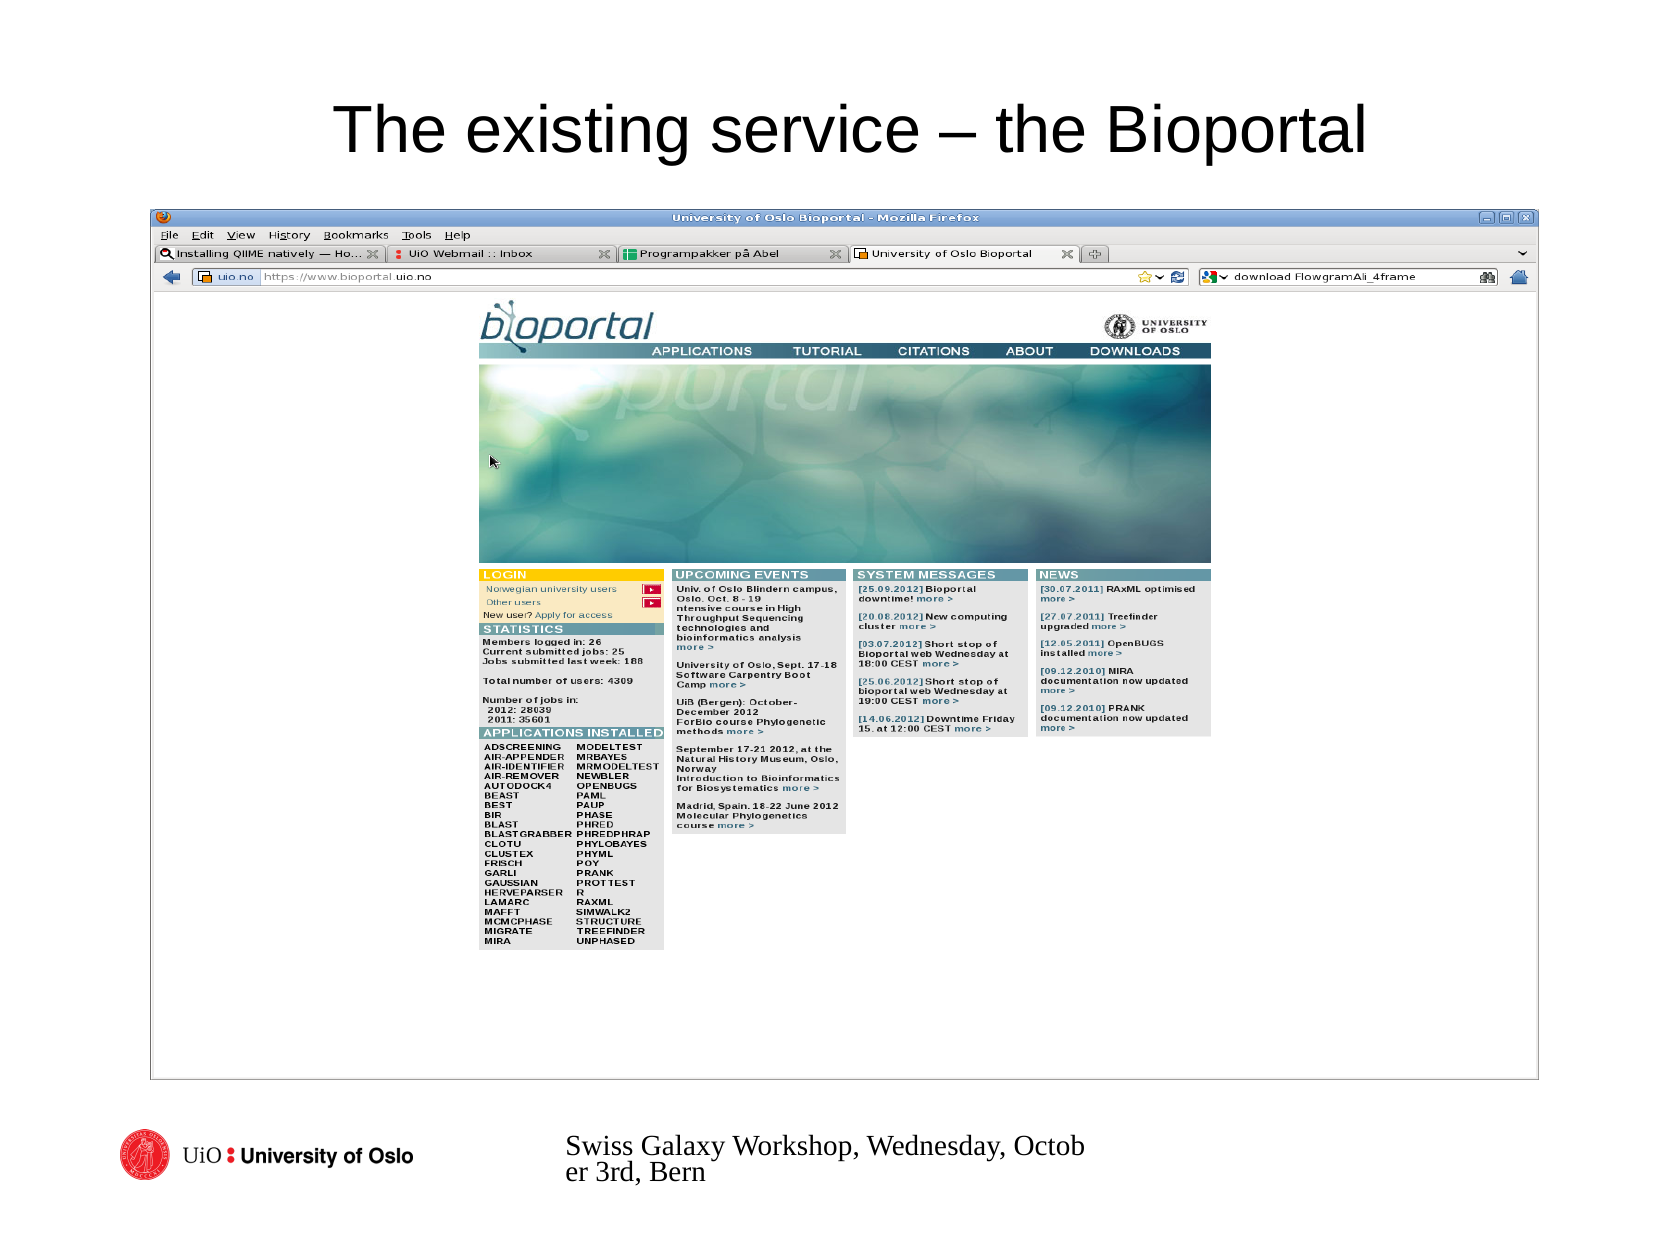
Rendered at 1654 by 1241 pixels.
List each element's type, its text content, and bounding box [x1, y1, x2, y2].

picture [120, 1129, 413, 1180]
title The existing service – the Bioportal [150, 49, 1571, 211]
picture [150, 209, 1539, 1081]
